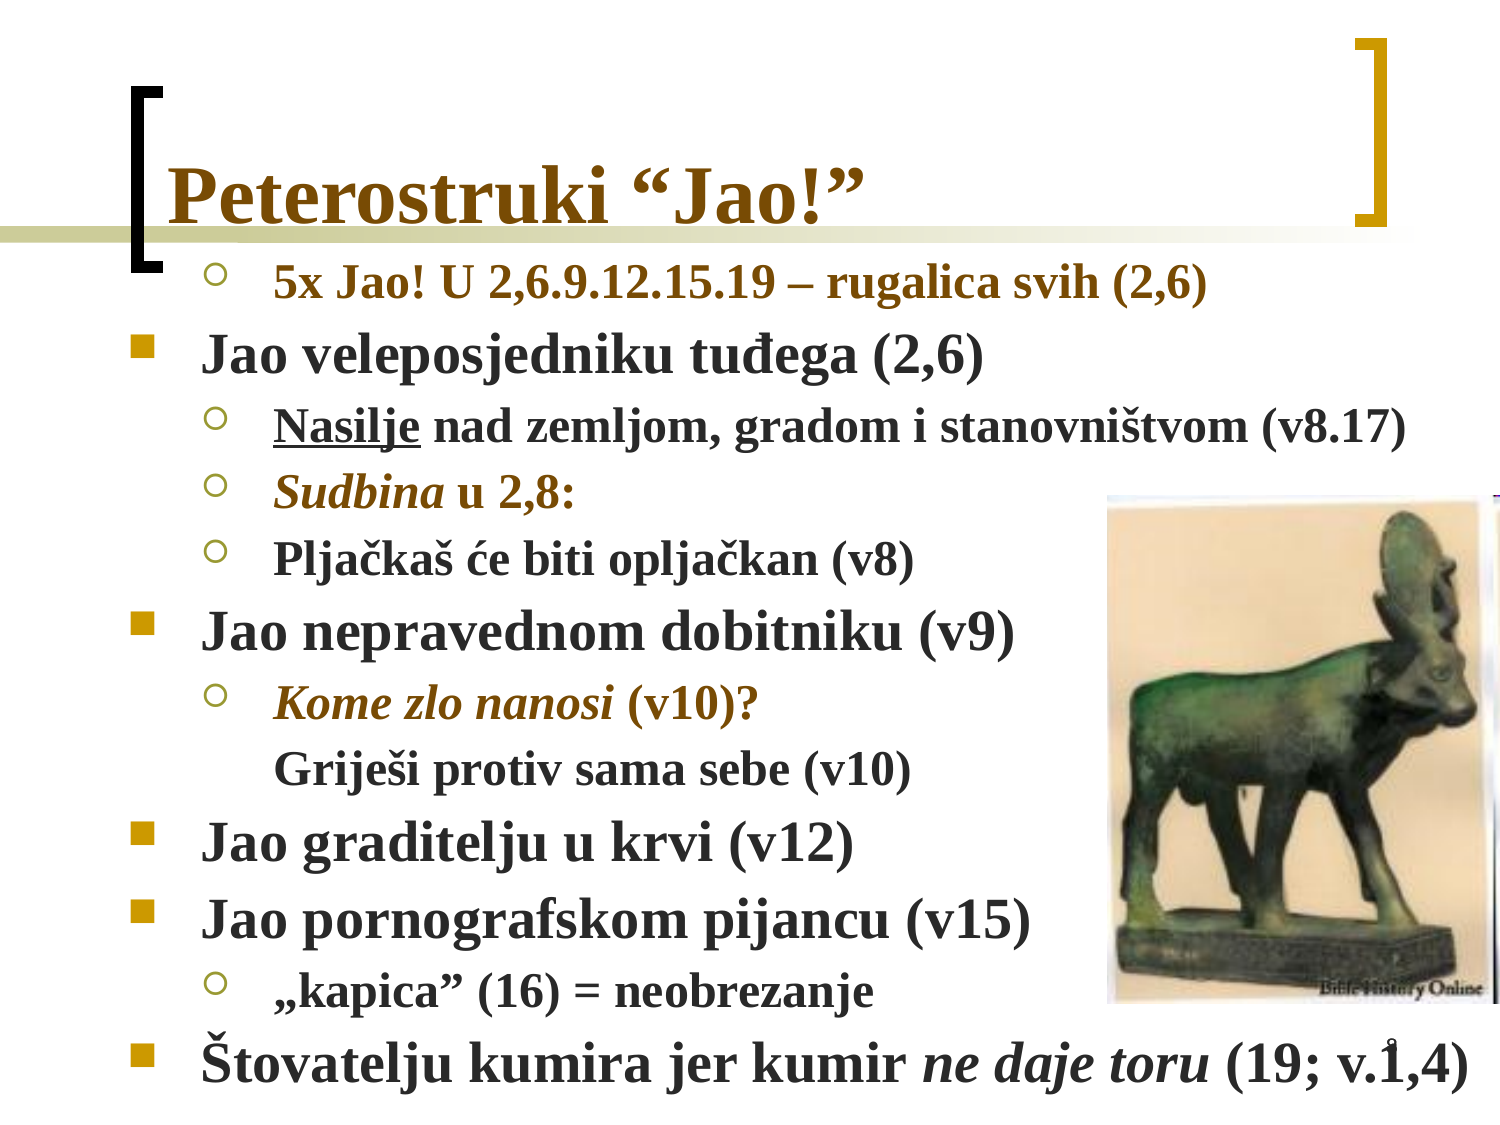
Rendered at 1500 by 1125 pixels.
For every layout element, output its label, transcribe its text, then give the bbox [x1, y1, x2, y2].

picture [1107, 495, 1500, 1004]
list 5x Jao! U 2,6.9.12.15.19 – rugalica svih (2,6) Jao veleposjedniku tuđega (2,6) Nasilje nad zemljom, gradom i stanovništvom (v8.17) Sudbina u 2,8: Pljačkaš će biti opljačkan (v8) Jao nepravednom dobitniku (v9) Kome zlo nanosi (v10)? Griješi protiv sama sebe (v10) Jao graditelju u krvi (v12) Jao pornografskom pijancu (v15) „kapica” (16) = neobrezanje Štovatelju kumira jer kumir ne daje toru (19; v.1,4) [112, 247, 1500, 1125]
title Peterostruki “Jao!” [152, 15, 1328, 247]
